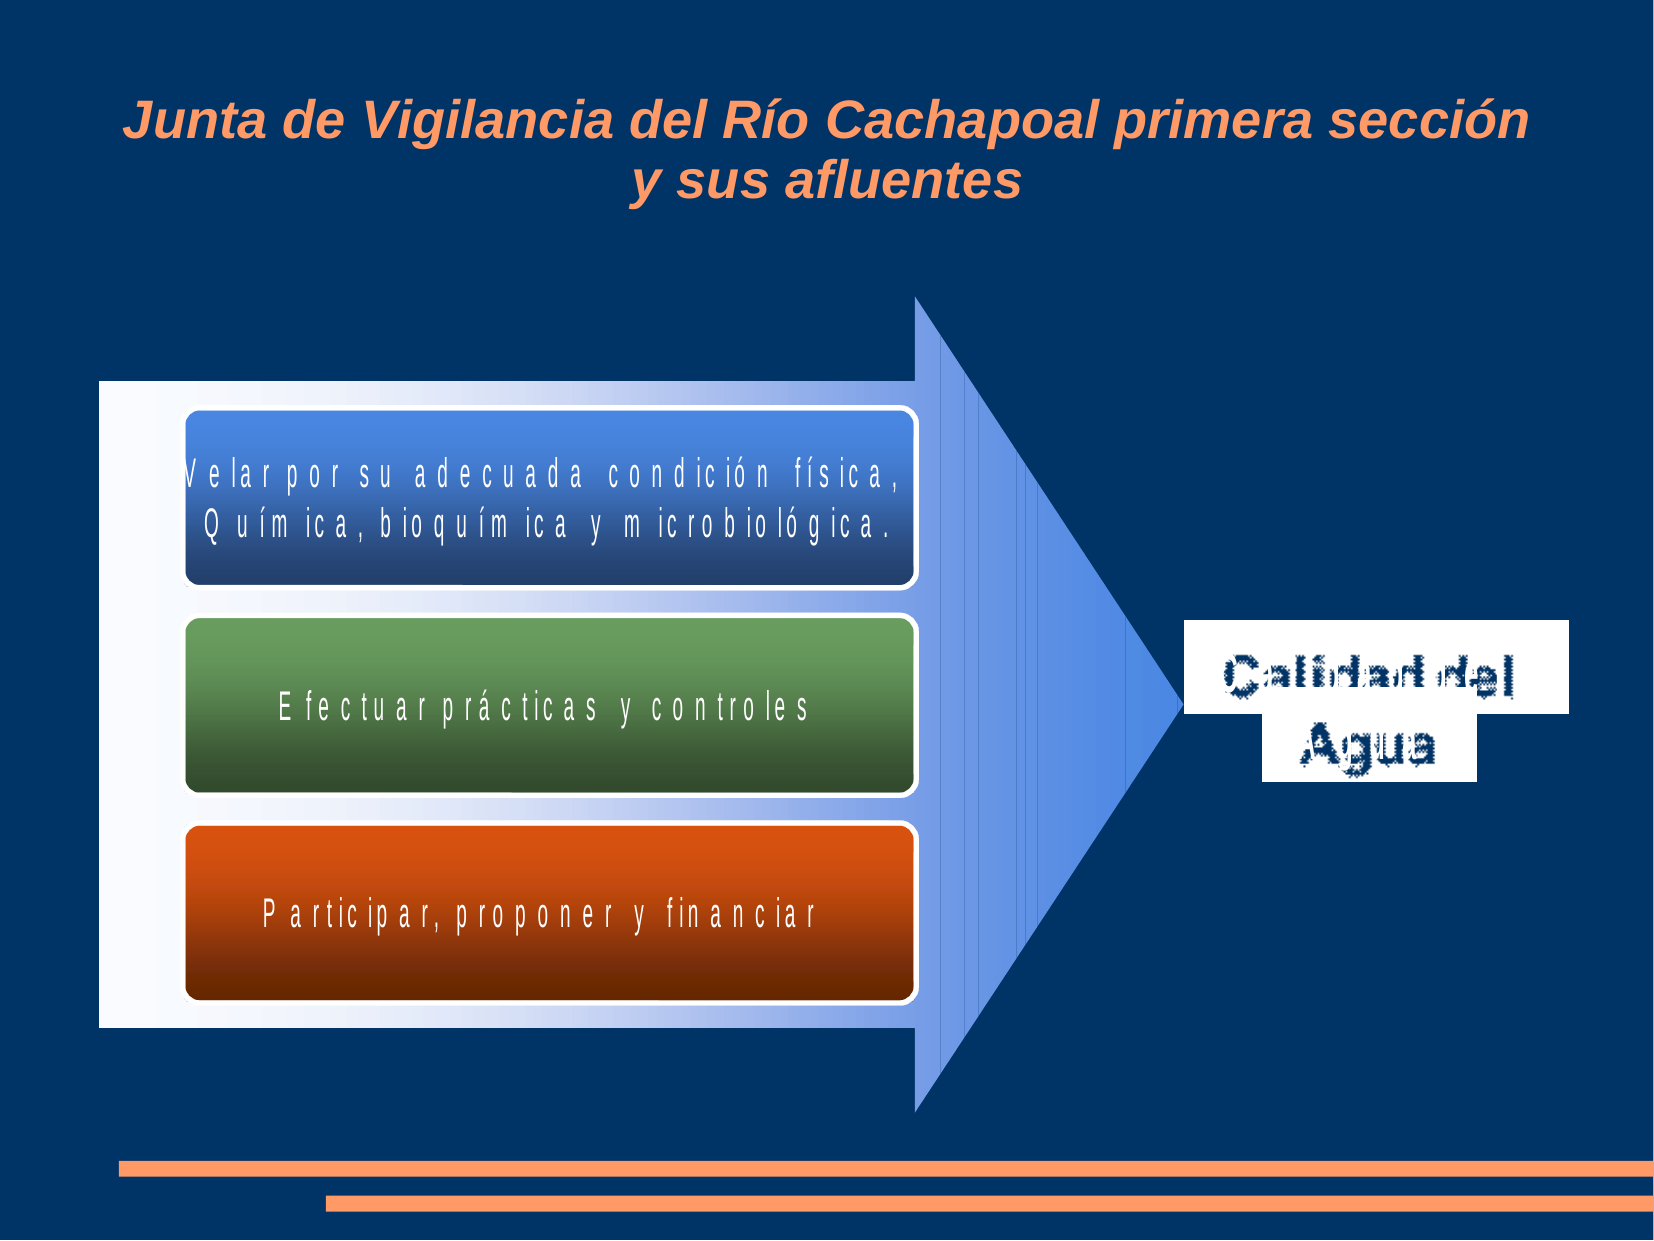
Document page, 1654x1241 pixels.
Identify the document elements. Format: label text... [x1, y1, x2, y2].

title Junta de Vigilancia del Río Cachapoal primera sección y sus afluentes [121, 46, 1534, 254]
picture [97, 295, 1595, 1114]
